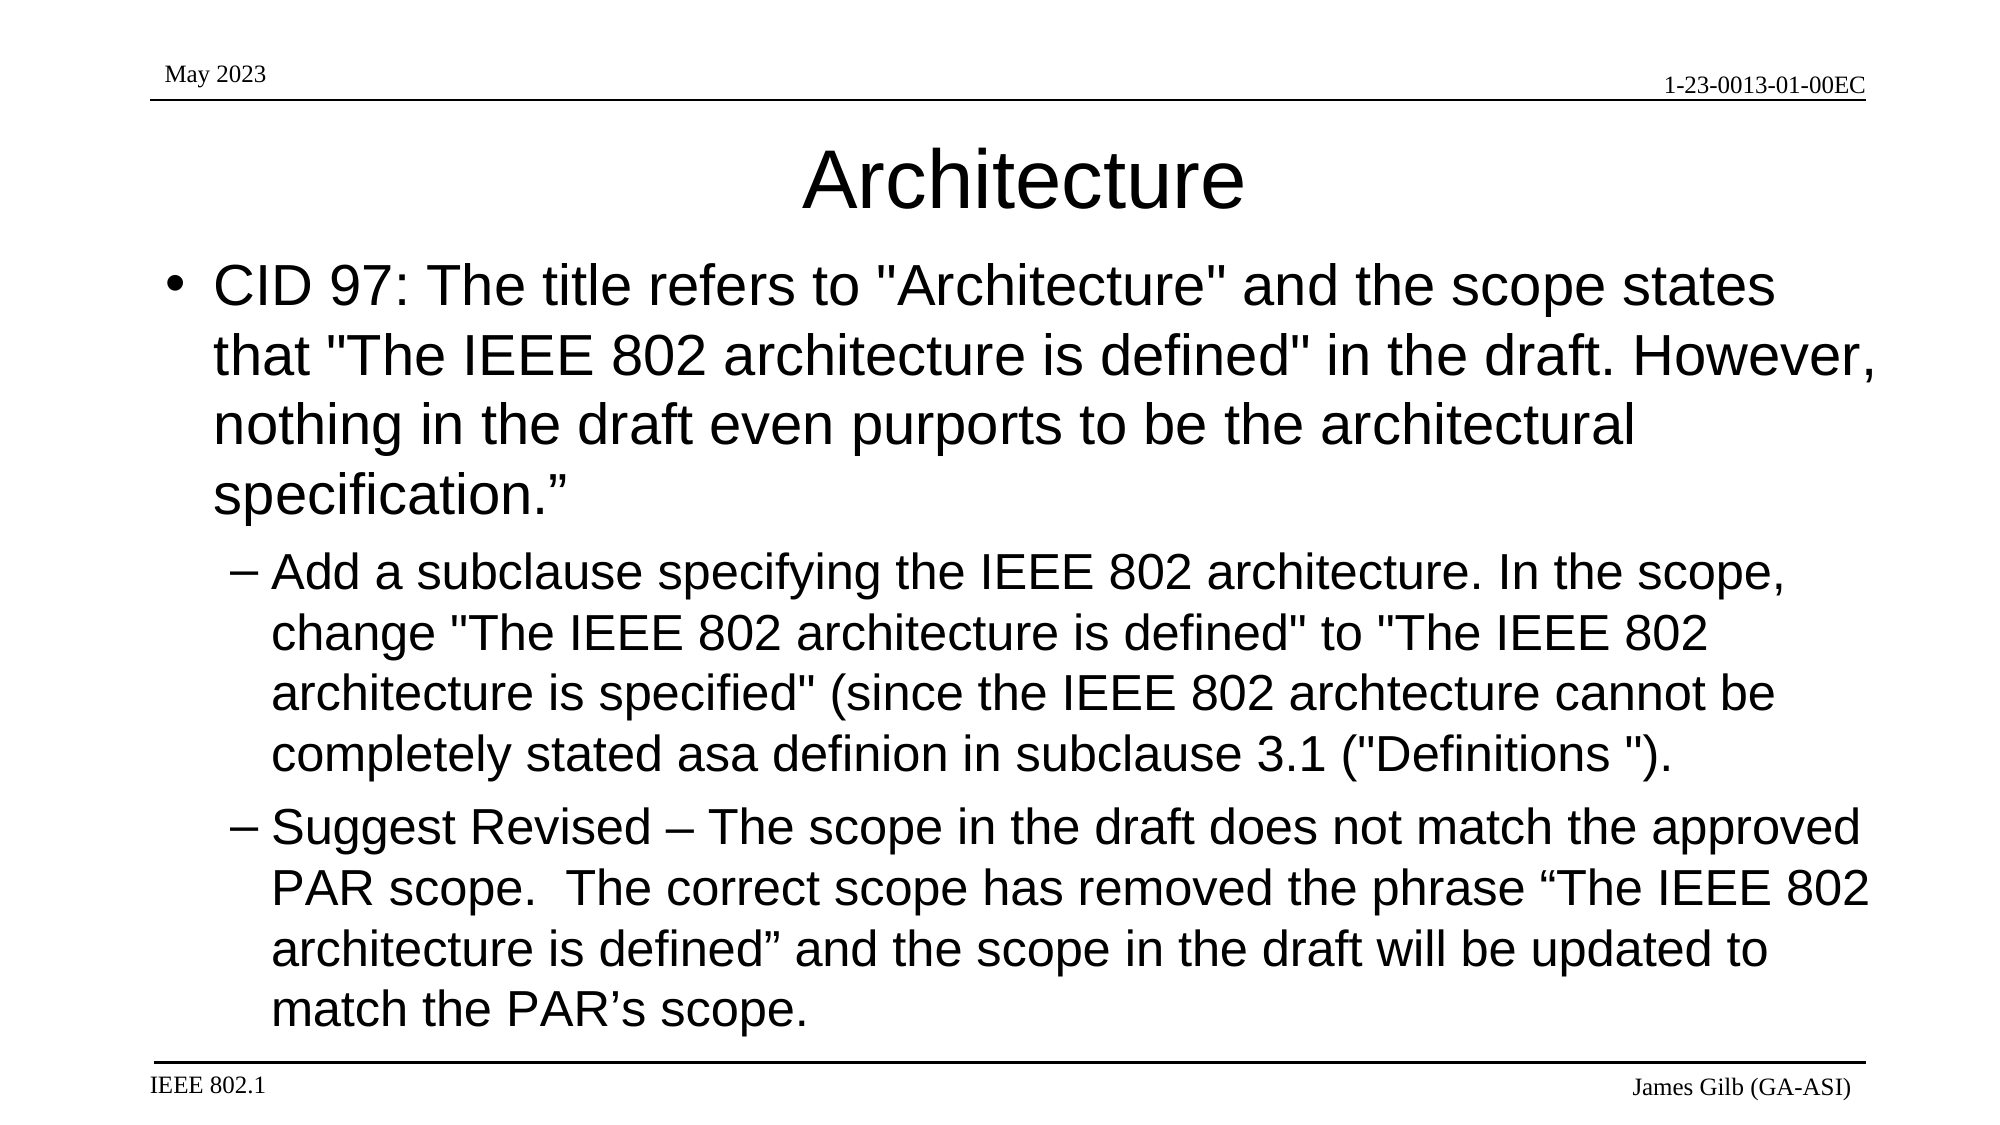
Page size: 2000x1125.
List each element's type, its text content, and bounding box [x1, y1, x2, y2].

title Architecture [149, 112, 1900, 238]
list CID 97: The title refers to "Architecture" and the scope states that "The IEEE 802 architecture is defined" in the draft. However, nothing in the draft even purports to be the architectural specification.” Add a subclause specifying the IEEE 802 architecture. In the scope, change "The IEEE 802 architecture is defined" to "The IEEE 802 architecture is specified" (since the IEEE 802 archtecture cannot be completely stated asa definion in subclause 3.1 ("Definitions "). Suggest Revised – The scope in the draft does not match the approved PAR scope. The correct scope has removed the phrase “The IEEE 802 architecture is defined” and the scope in the draft will be updated to match the PAR’s scope. [149, 239, 1900, 1051]
